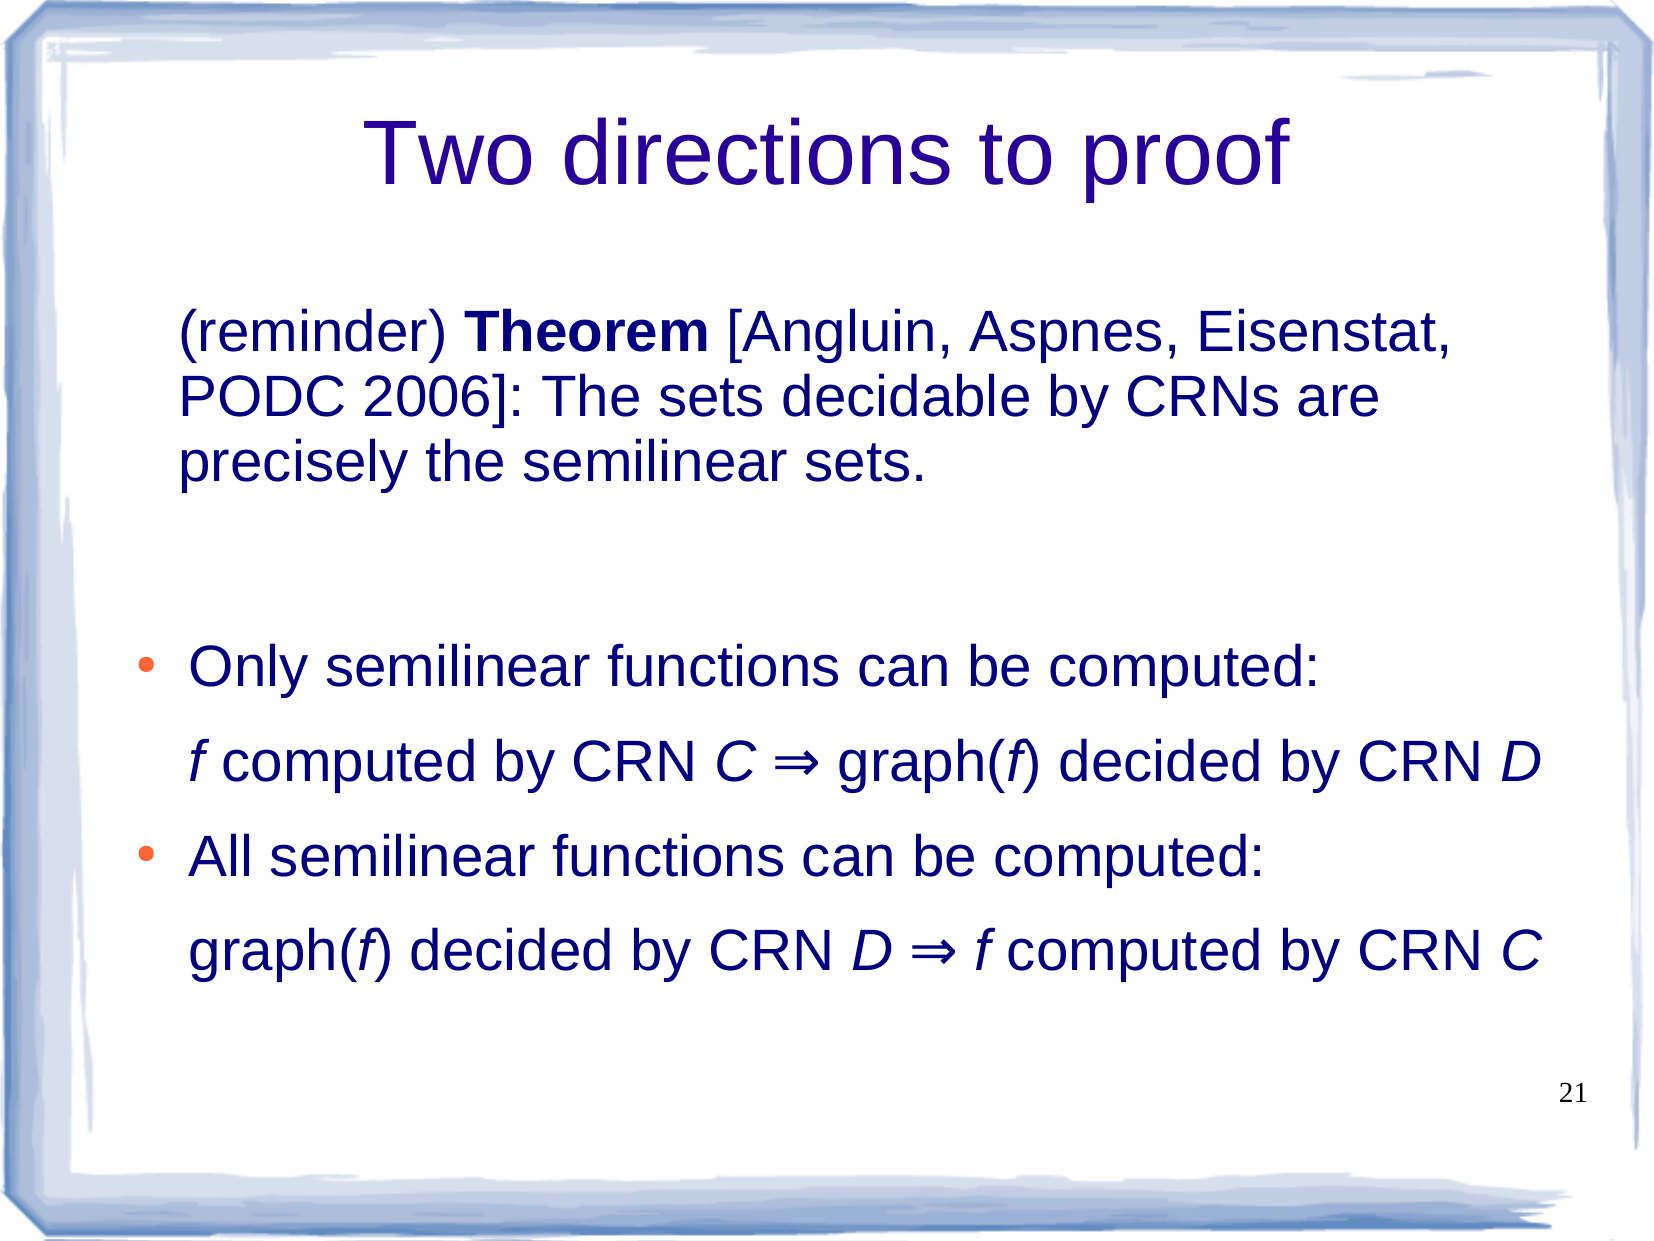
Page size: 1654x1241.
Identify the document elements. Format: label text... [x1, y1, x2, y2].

text_box (reminder) Theorem [Angluin, Aspnes, Eisenstat, PODC 2006]: The sets decidable by CRNs are precisely the semilinear sets. [178, 299, 1544, 524]
picture [0, 0, 1654, 1241]
title Two directions to proof [82, 49, 1571, 257]
list Only semilinear functions can be computed: f computed by CRN C ⇒ graph(f) decided by CRN D All semilinear functions can be computed: graph(f) decided by CRN D ⇒ f computed by CRN C [118, 634, 1571, 1032]
